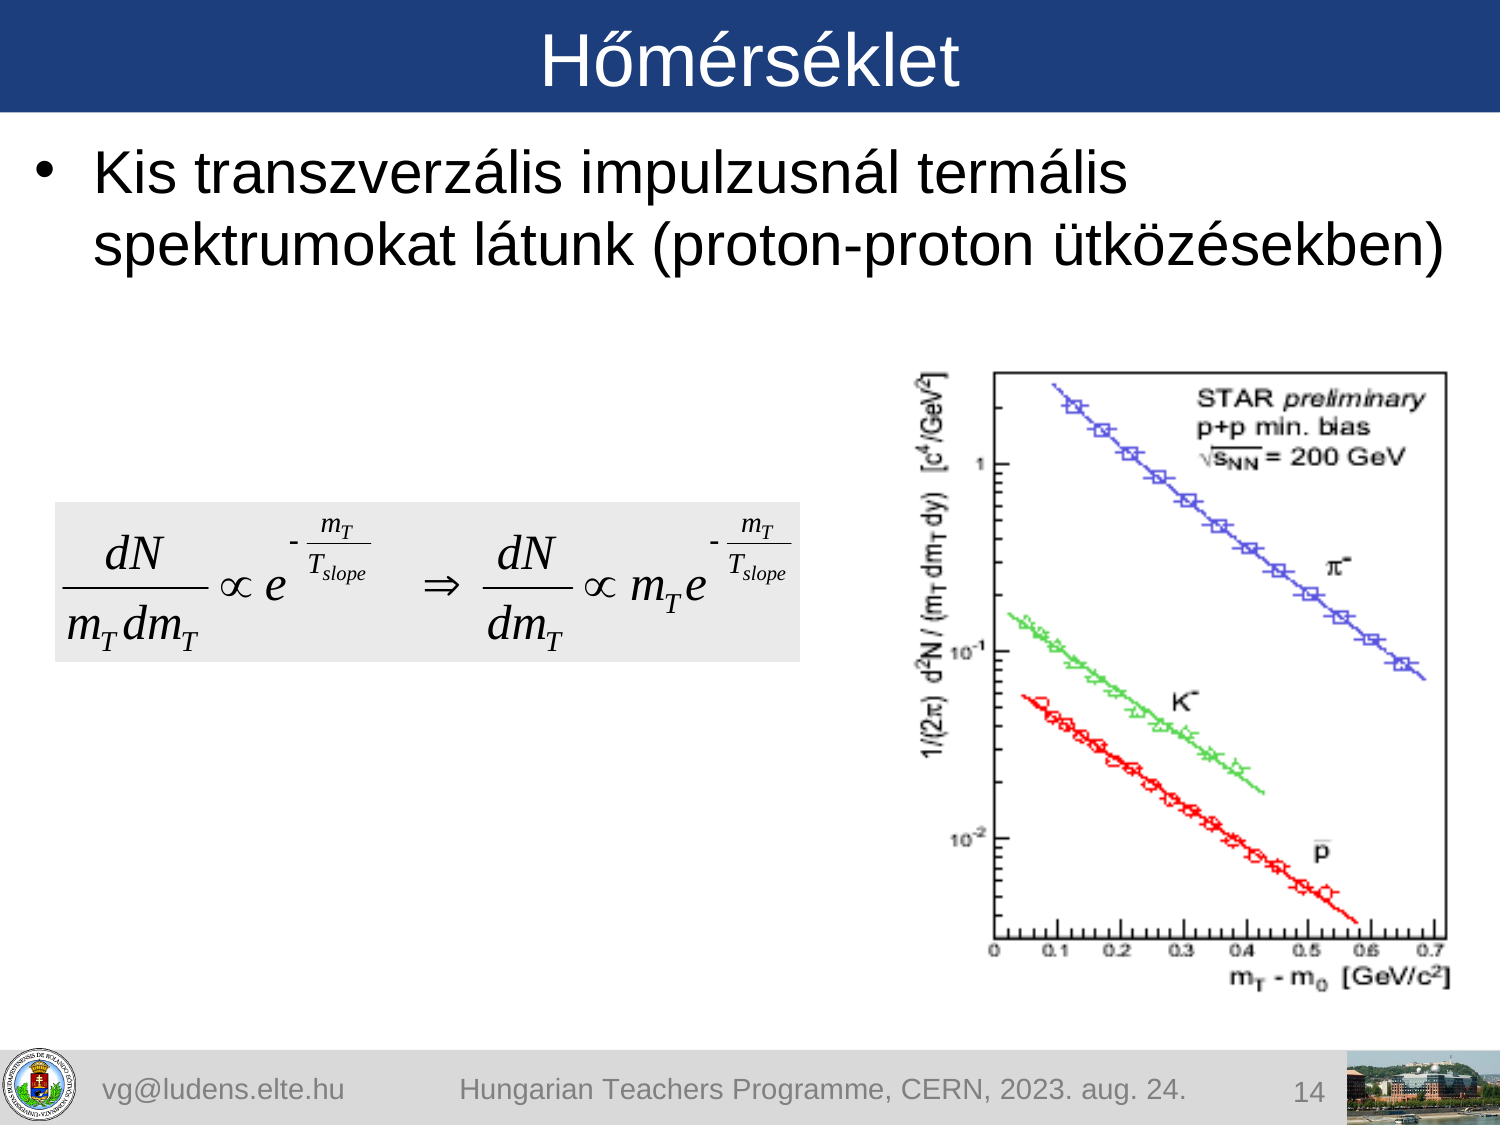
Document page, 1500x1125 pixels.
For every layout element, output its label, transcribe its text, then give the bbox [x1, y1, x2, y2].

list Kis transzverzális impulzusnál termális spektrumokat látunk (proton-proton ütközésekben) [18, 125, 1482, 1012]
picture [912, 349, 1476, 1026]
picture [54, 501, 801, 663]
title Hőmérséklet [0, 0, 1500, 113]
picture [2, 1048, 76, 1121]
picture [1347, 1051, 1500, 1125]
